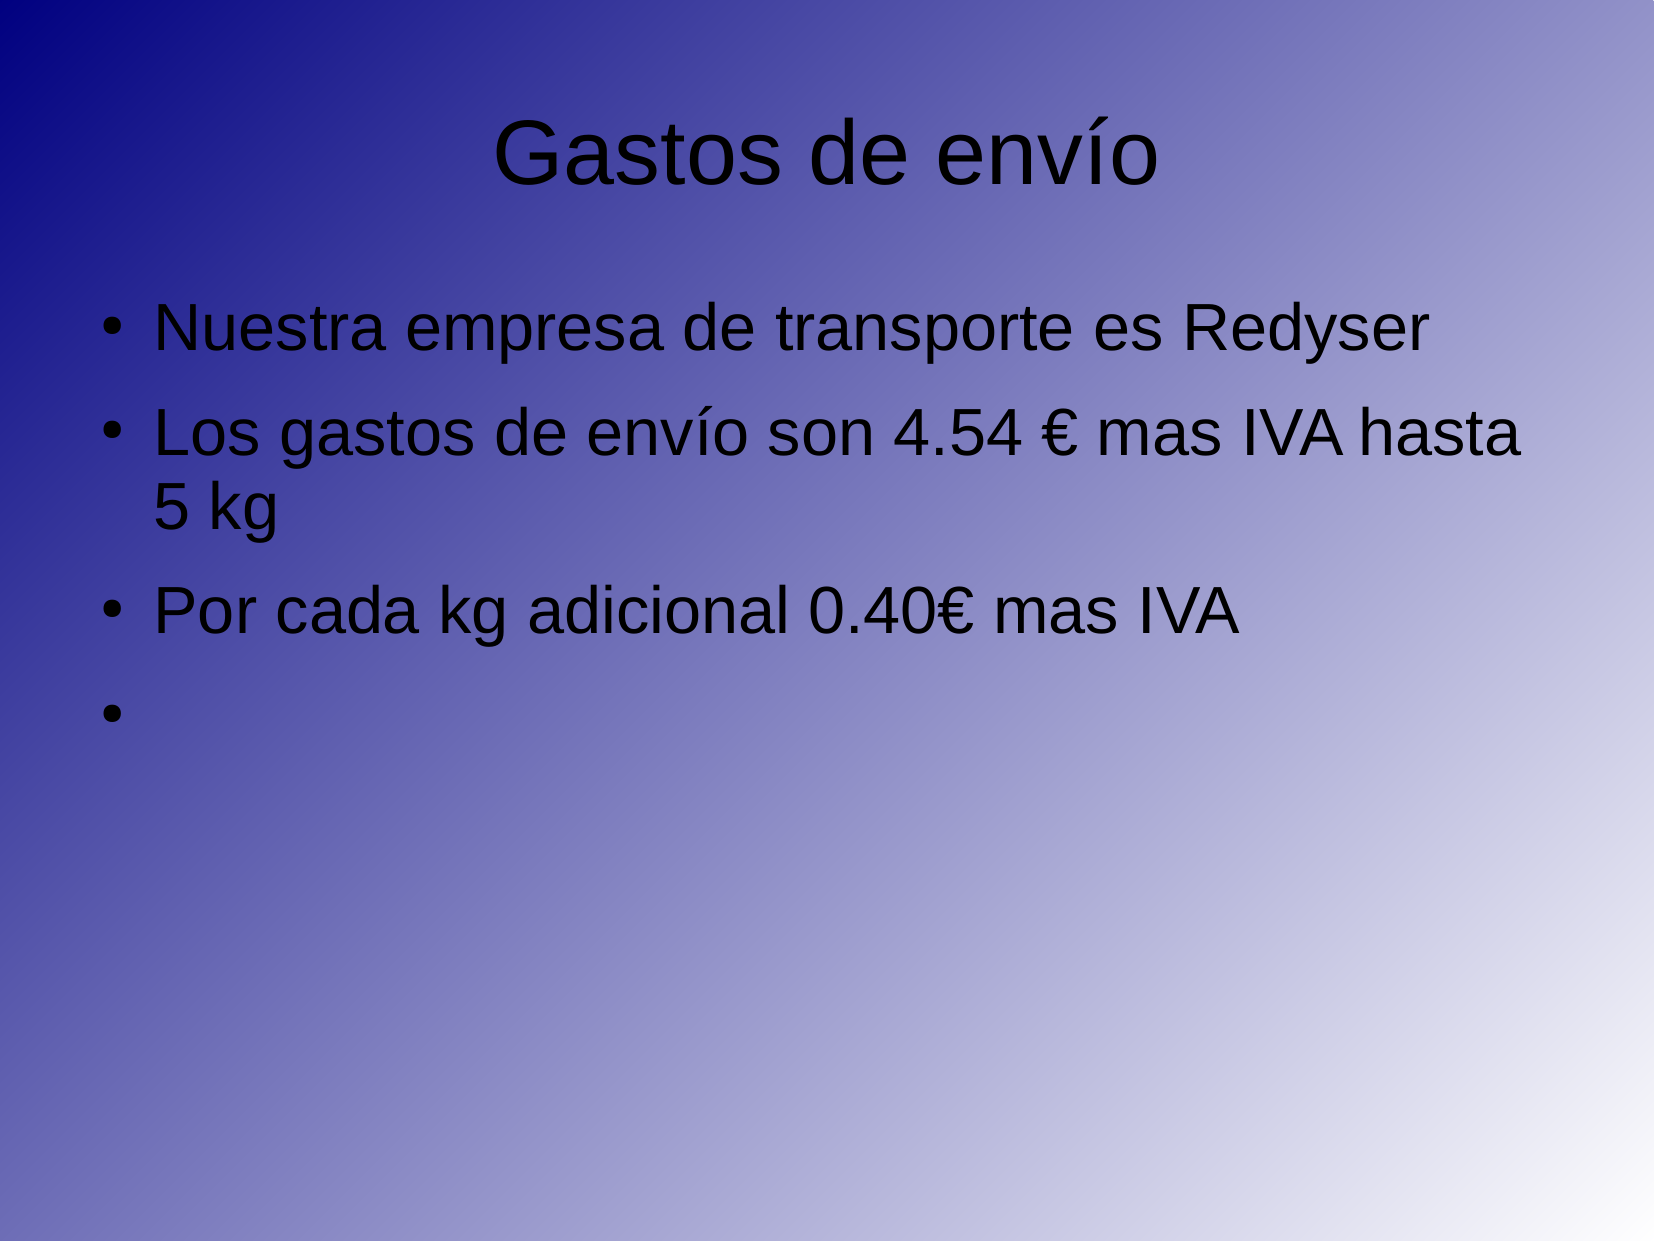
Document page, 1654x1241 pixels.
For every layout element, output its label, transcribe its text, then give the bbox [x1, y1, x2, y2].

title Gastos de envío [82, 49, 1571, 257]
list Nuestra empresa de transporte es Redyser Los gastos de envío son 4.54 € mas IVA hasta 5 kg Por cada kg adicional 0.40€ mas IVA [82, 290, 1571, 1109]
